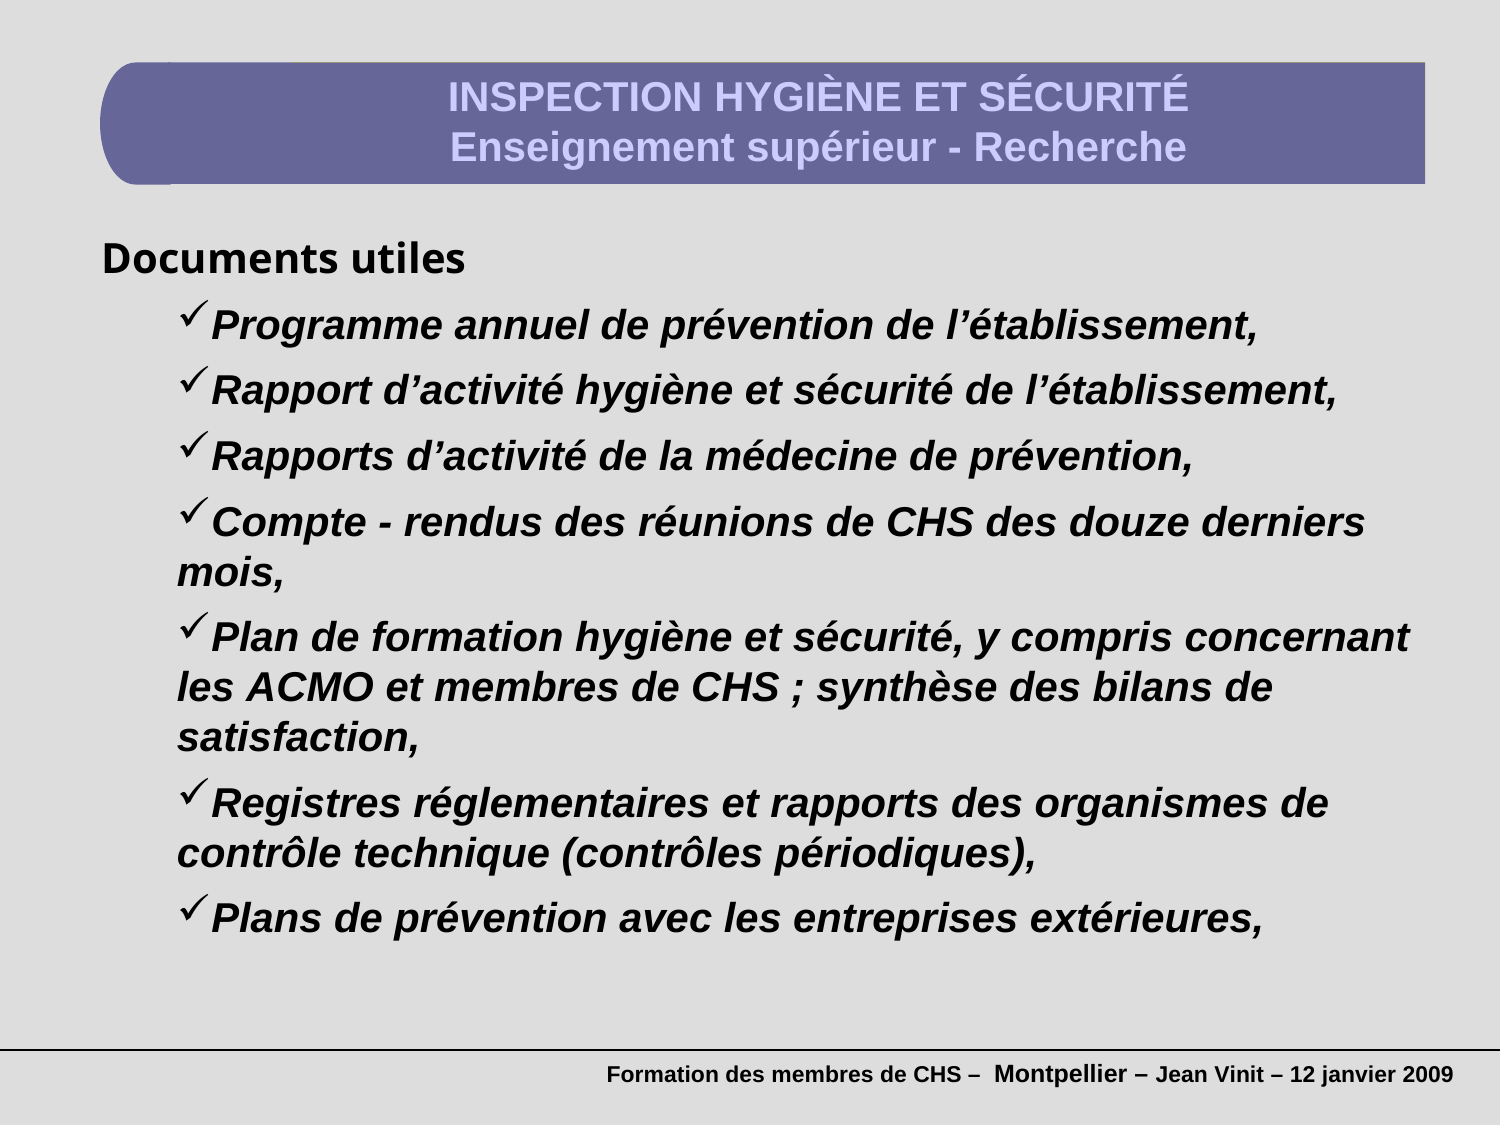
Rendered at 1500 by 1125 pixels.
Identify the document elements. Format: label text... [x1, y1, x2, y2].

text_box Documents utiles Programme annuel de prévention de l’établissement, Rapport d’activité hygiène et sécurité de l’établissement, Rapports d’activité de la médecine de prévention, Compte - rendus des réunions de CHS des douze derniers mois, Plan de formation hygiène et sécurité, y compris concernant les ACMO et membres de CHS ; synthèse des bilans de satisfaction, Registres réglementaires et rapports des organismes de contrôle technique (contrôles périodiques), Plans de prévention avec les entreprises extérieures, [87, 224, 1475, 1005]
